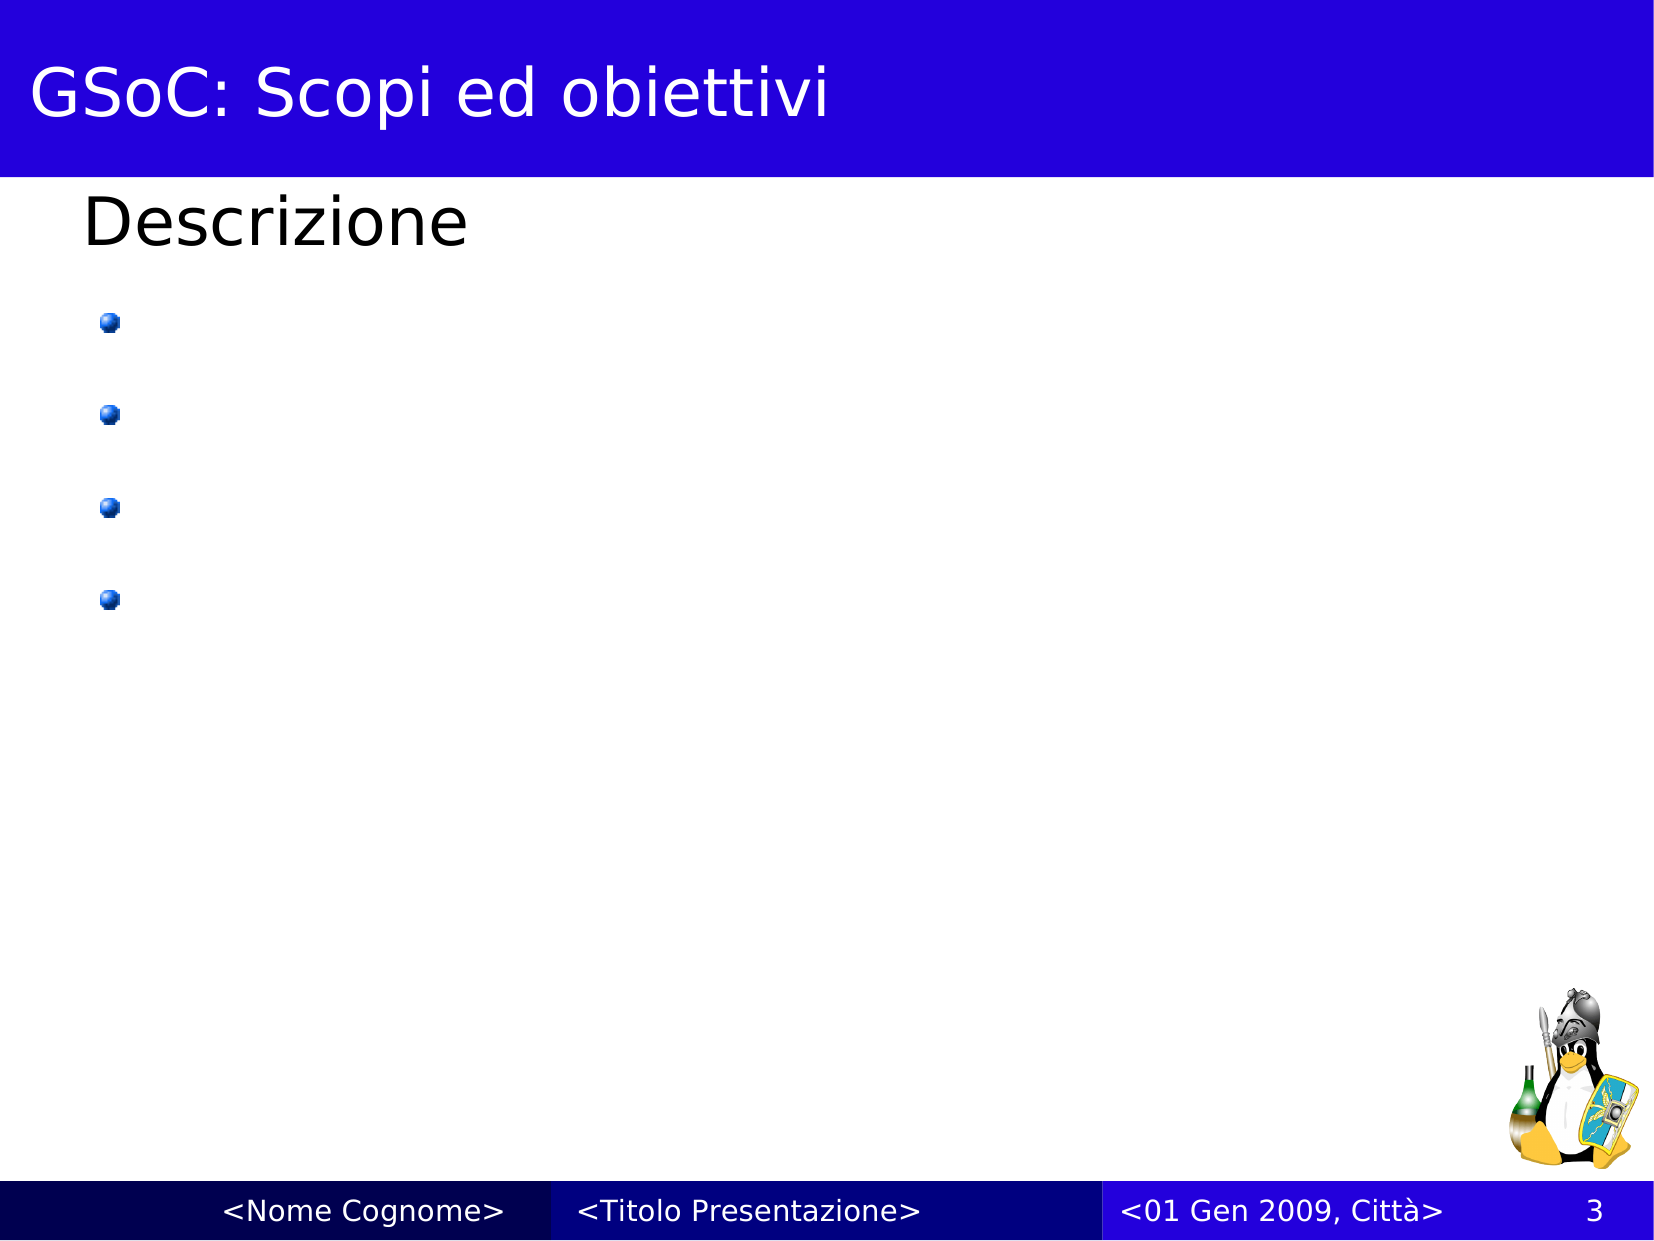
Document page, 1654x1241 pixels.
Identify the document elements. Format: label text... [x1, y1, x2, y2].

list Descrizione [82, 183, 1571, 210]
picture [1509, 988, 1639, 1169]
